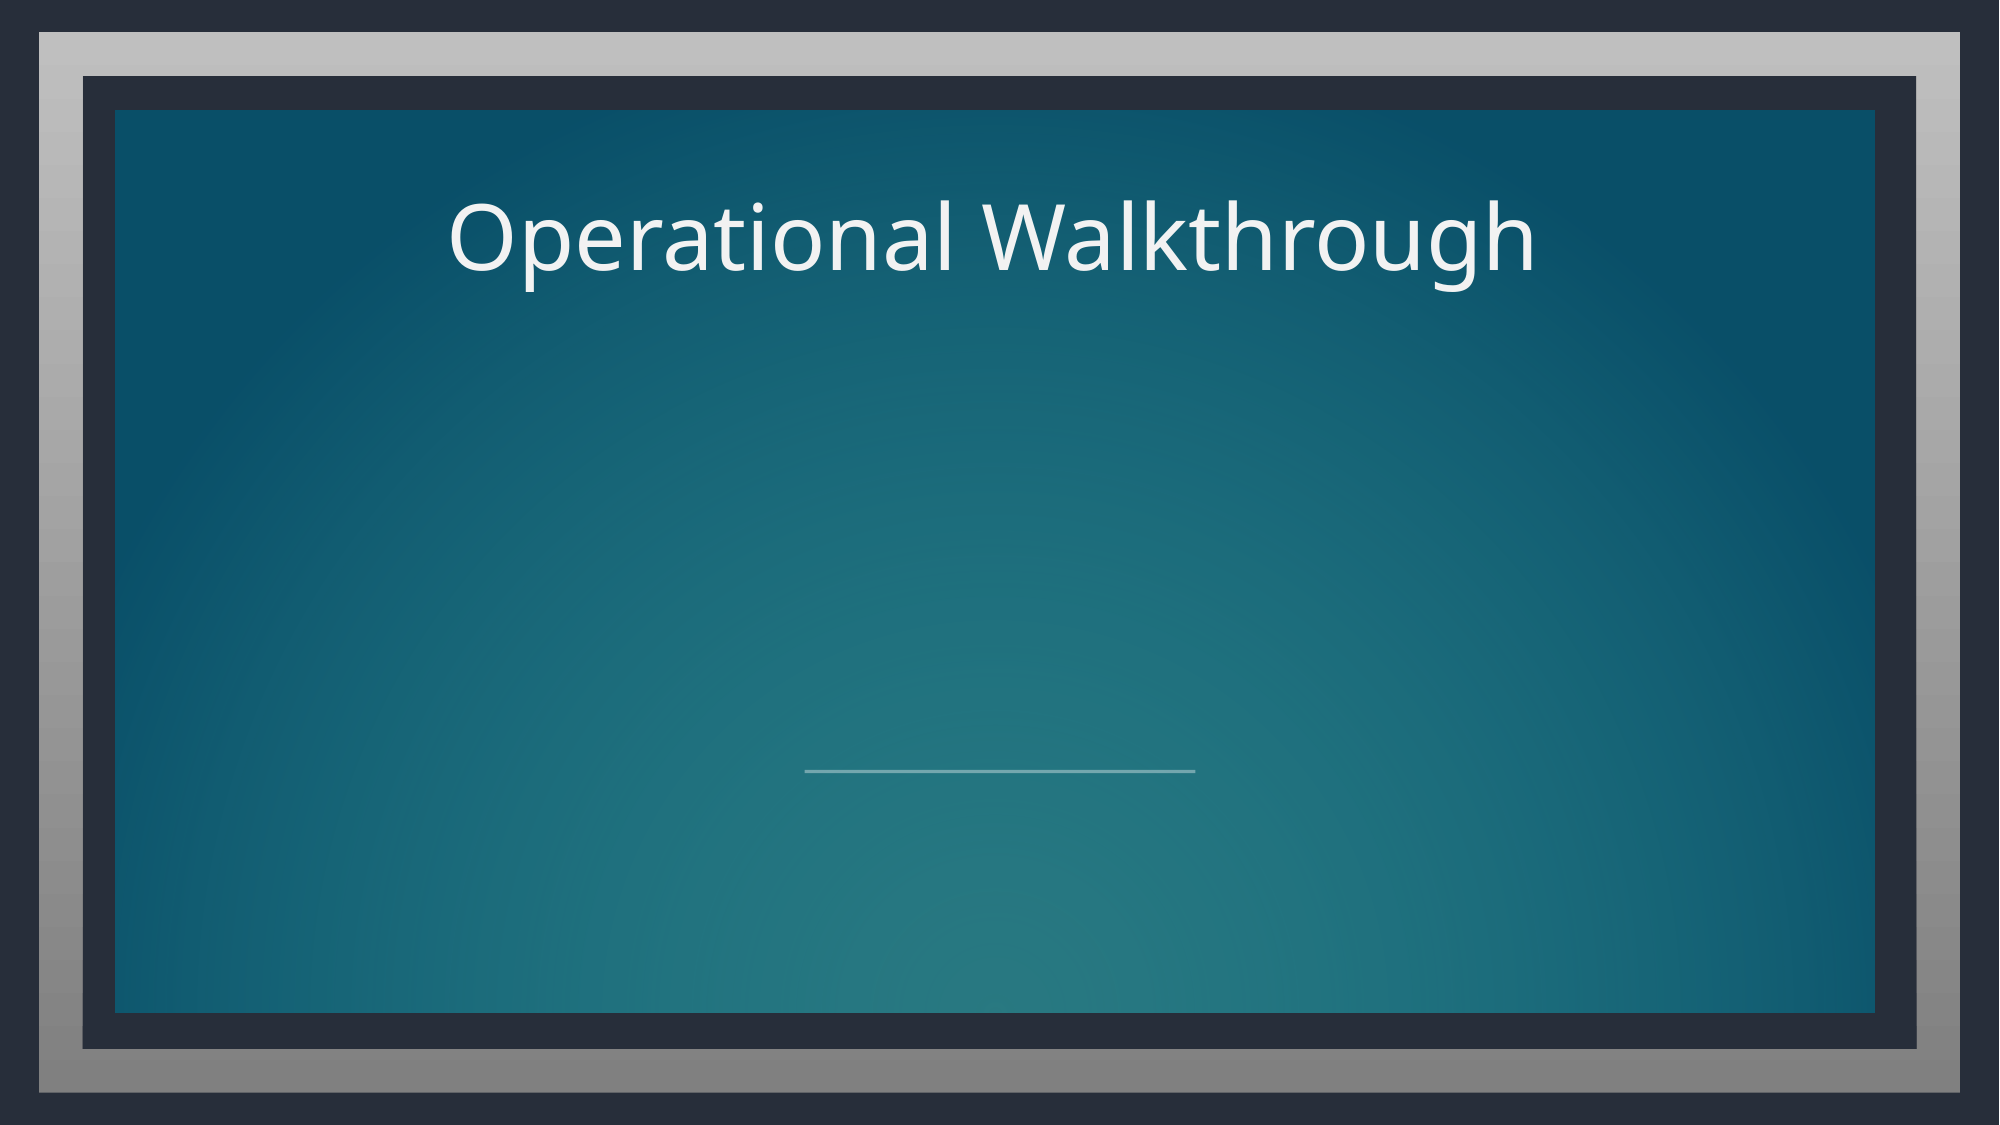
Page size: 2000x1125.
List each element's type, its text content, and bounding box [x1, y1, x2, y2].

text_box Setup R/W Federated Node [804, 769, 1196, 774]
text_box Operational Walkthrough [149, 171, 1838, 296]
text_box [38, 32, 1961, 1093]
